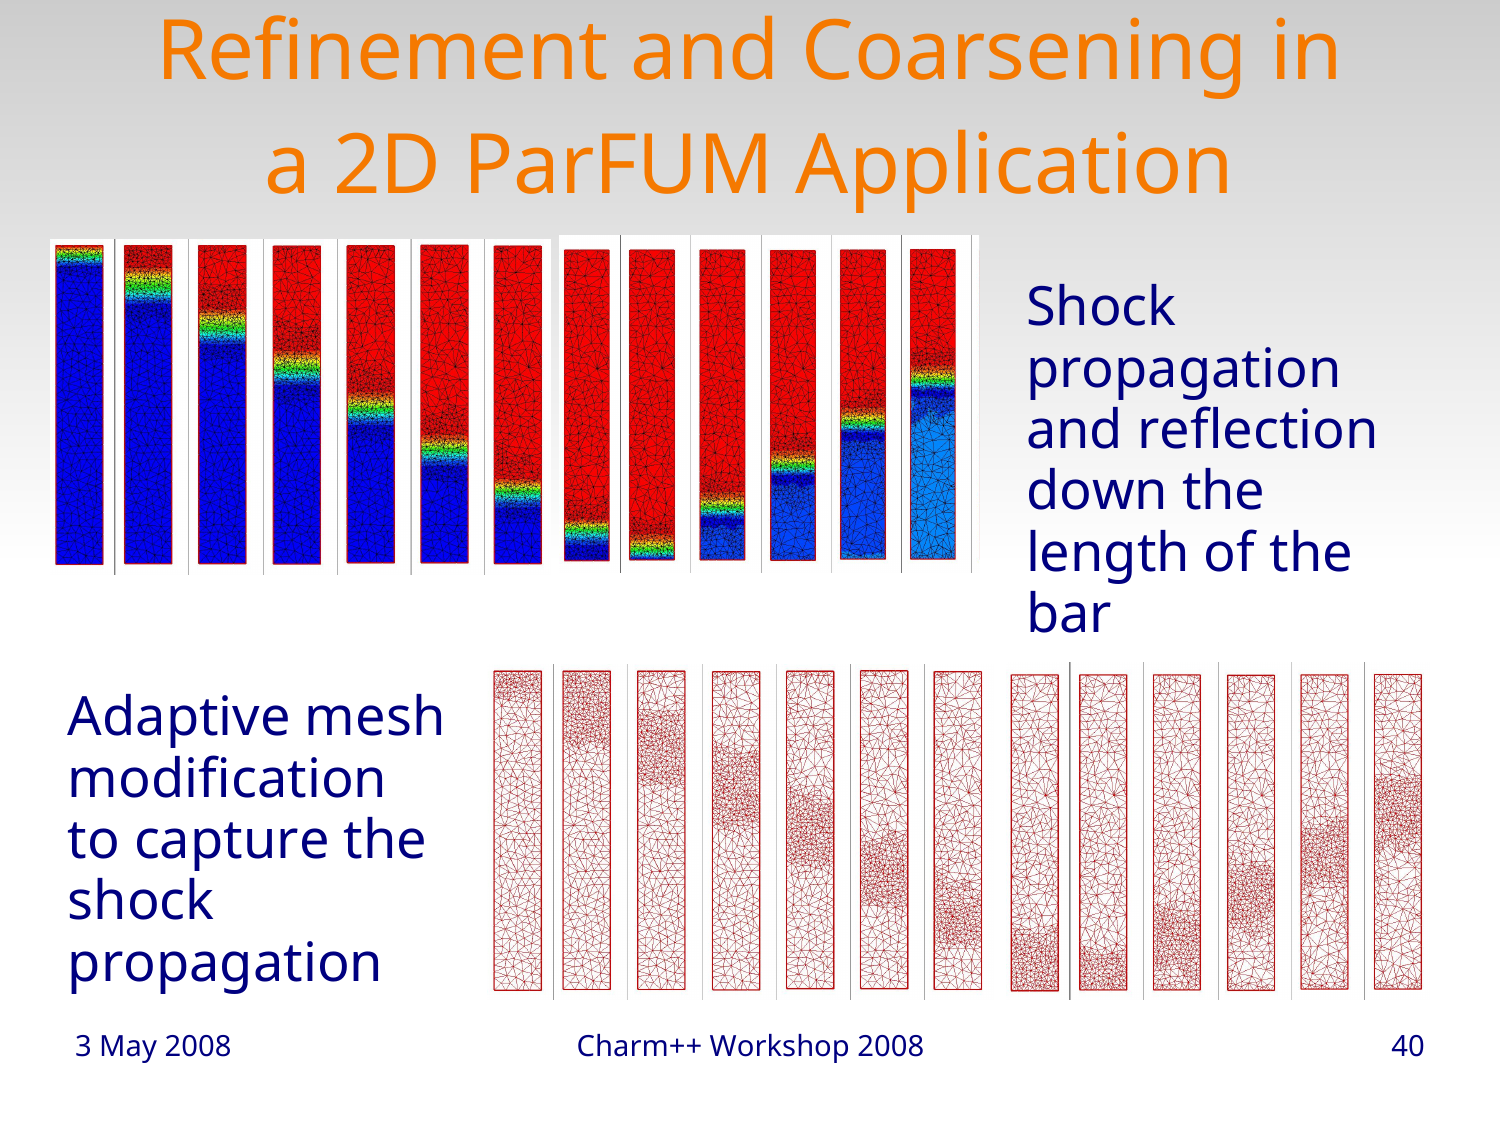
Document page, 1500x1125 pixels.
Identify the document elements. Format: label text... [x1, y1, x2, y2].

text_box Adaptive mesh modification to capture the shock propagation [53, 679, 463, 1001]
title Refinement and Coarsening in a 2D ParFUM Application [112, 23, 1388, 225]
picture [50, 239, 551, 575]
picture [1006, 662, 1430, 1000]
list Shock propagation and reflection down the length of the bar [1011, 269, 1451, 547]
picture [487, 664, 994, 1000]
picture [559, 235, 980, 573]
